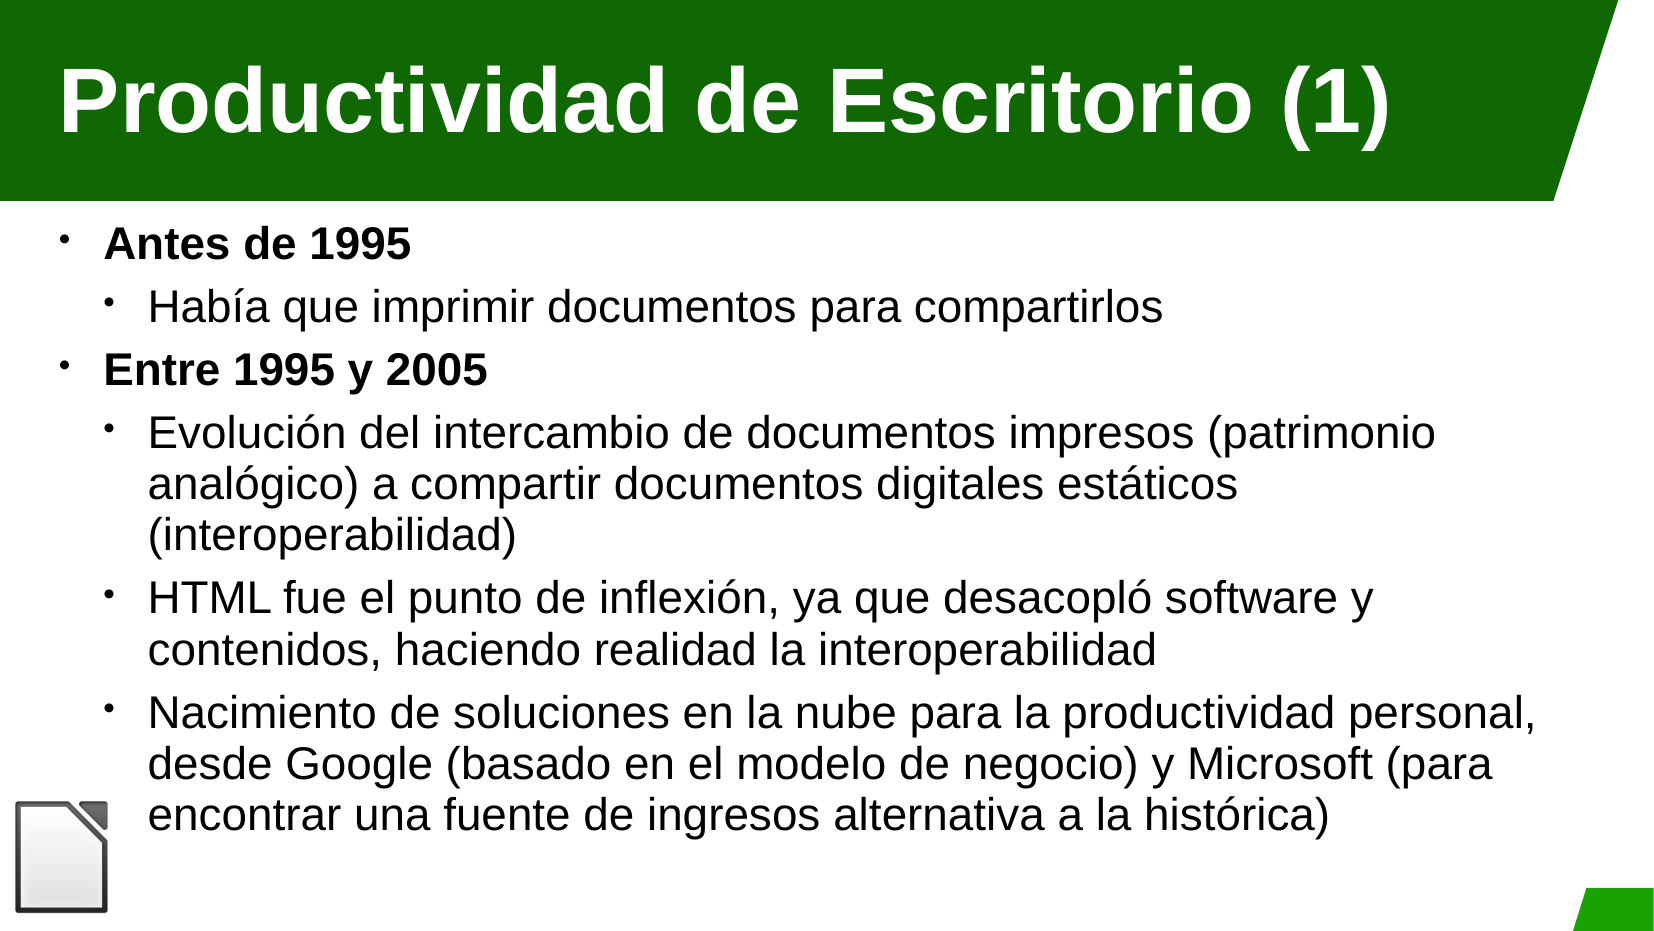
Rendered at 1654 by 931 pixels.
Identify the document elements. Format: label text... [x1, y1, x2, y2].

list Antes de 1995 Había que imprimir documentos para compartirlos Entre 1995 y 2005 Evolución del intercambio de documentos impresos (patrimonio analógico) a compartir documentos digitales estáticos (interoperabilidad) HTML fue el punto de inflexión, ya que desacopló software y contenidos, haciendo realidad la interoperabilidad Nacimiento de soluciones en la nube para la productividad personal, desde Google (basado en el modelo de negocio) y Microsoft (para encontrar una fuente de ingresos alternativa a la histórica) [59, 217, 1548, 886]
title Productividad de Escritorio (1) [59, 13, 1548, 189]
picture [12, 798, 111, 917]
